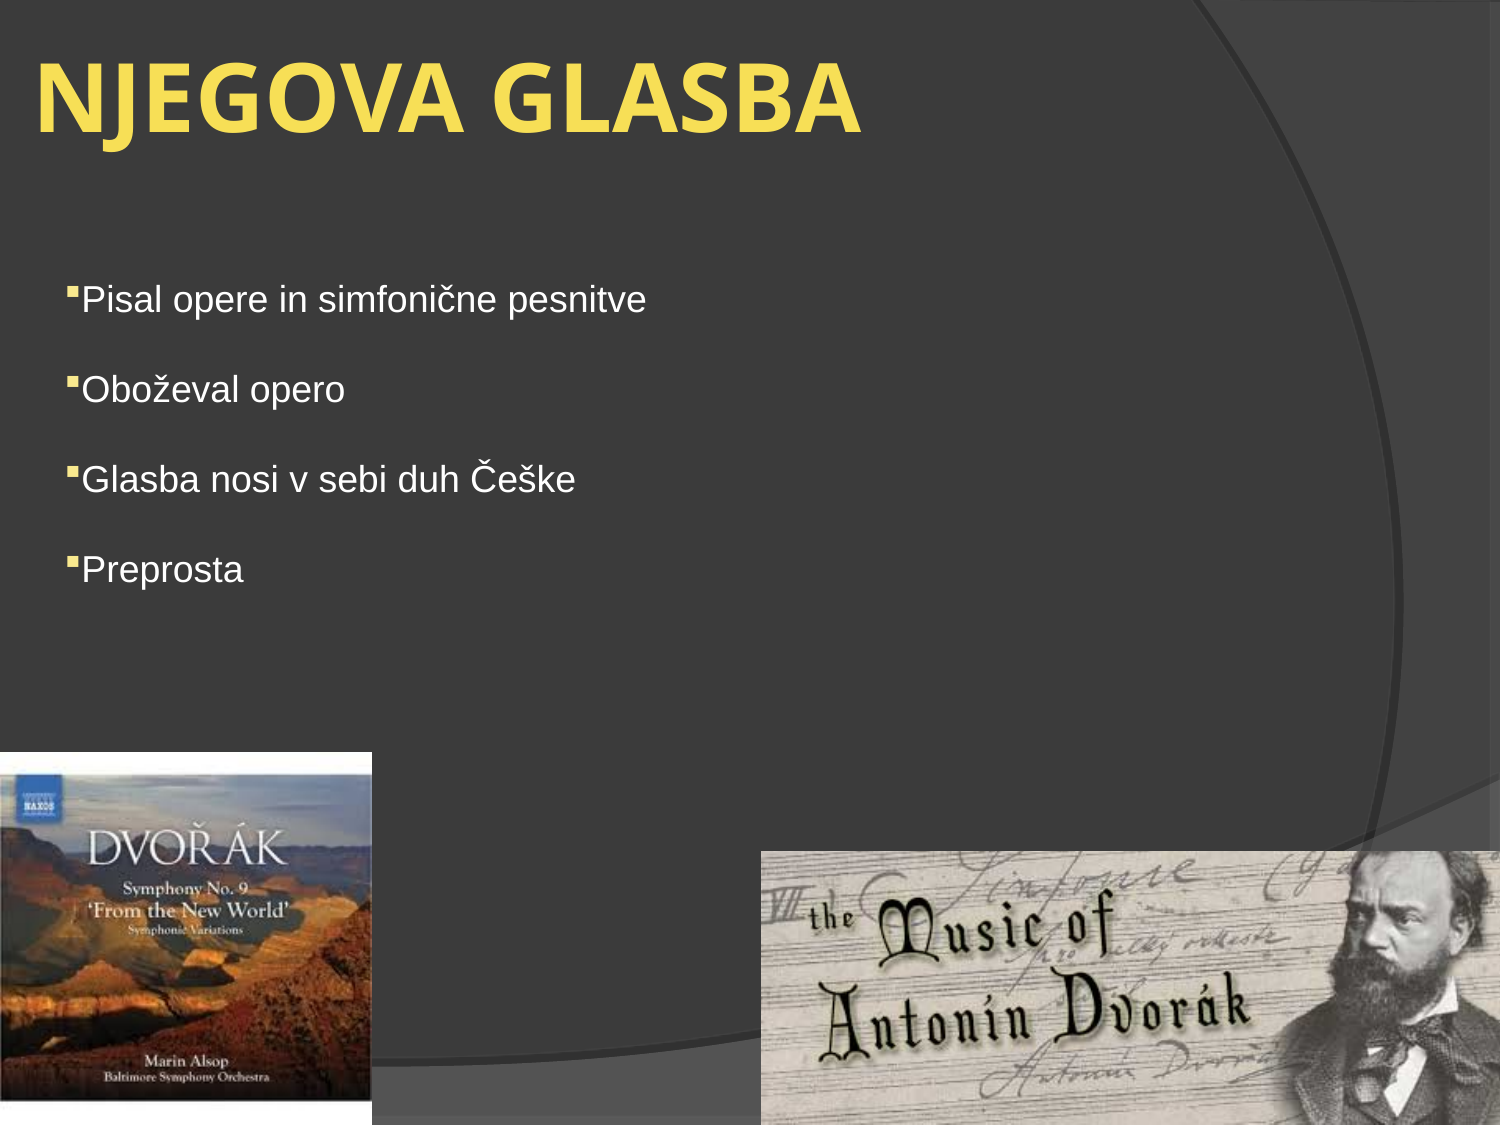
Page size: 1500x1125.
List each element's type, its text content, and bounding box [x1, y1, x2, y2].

picture [0, 752, 372, 1125]
picture [761, 851, 1500, 1125]
title NJEGOVA GLASBA [0, 0, 1225, 188]
text_box Pisal opere in simfonične pesnitve Oboževal opero Glasba nosi v sebi duh Češke Preprosta [49, 267, 662, 642]
